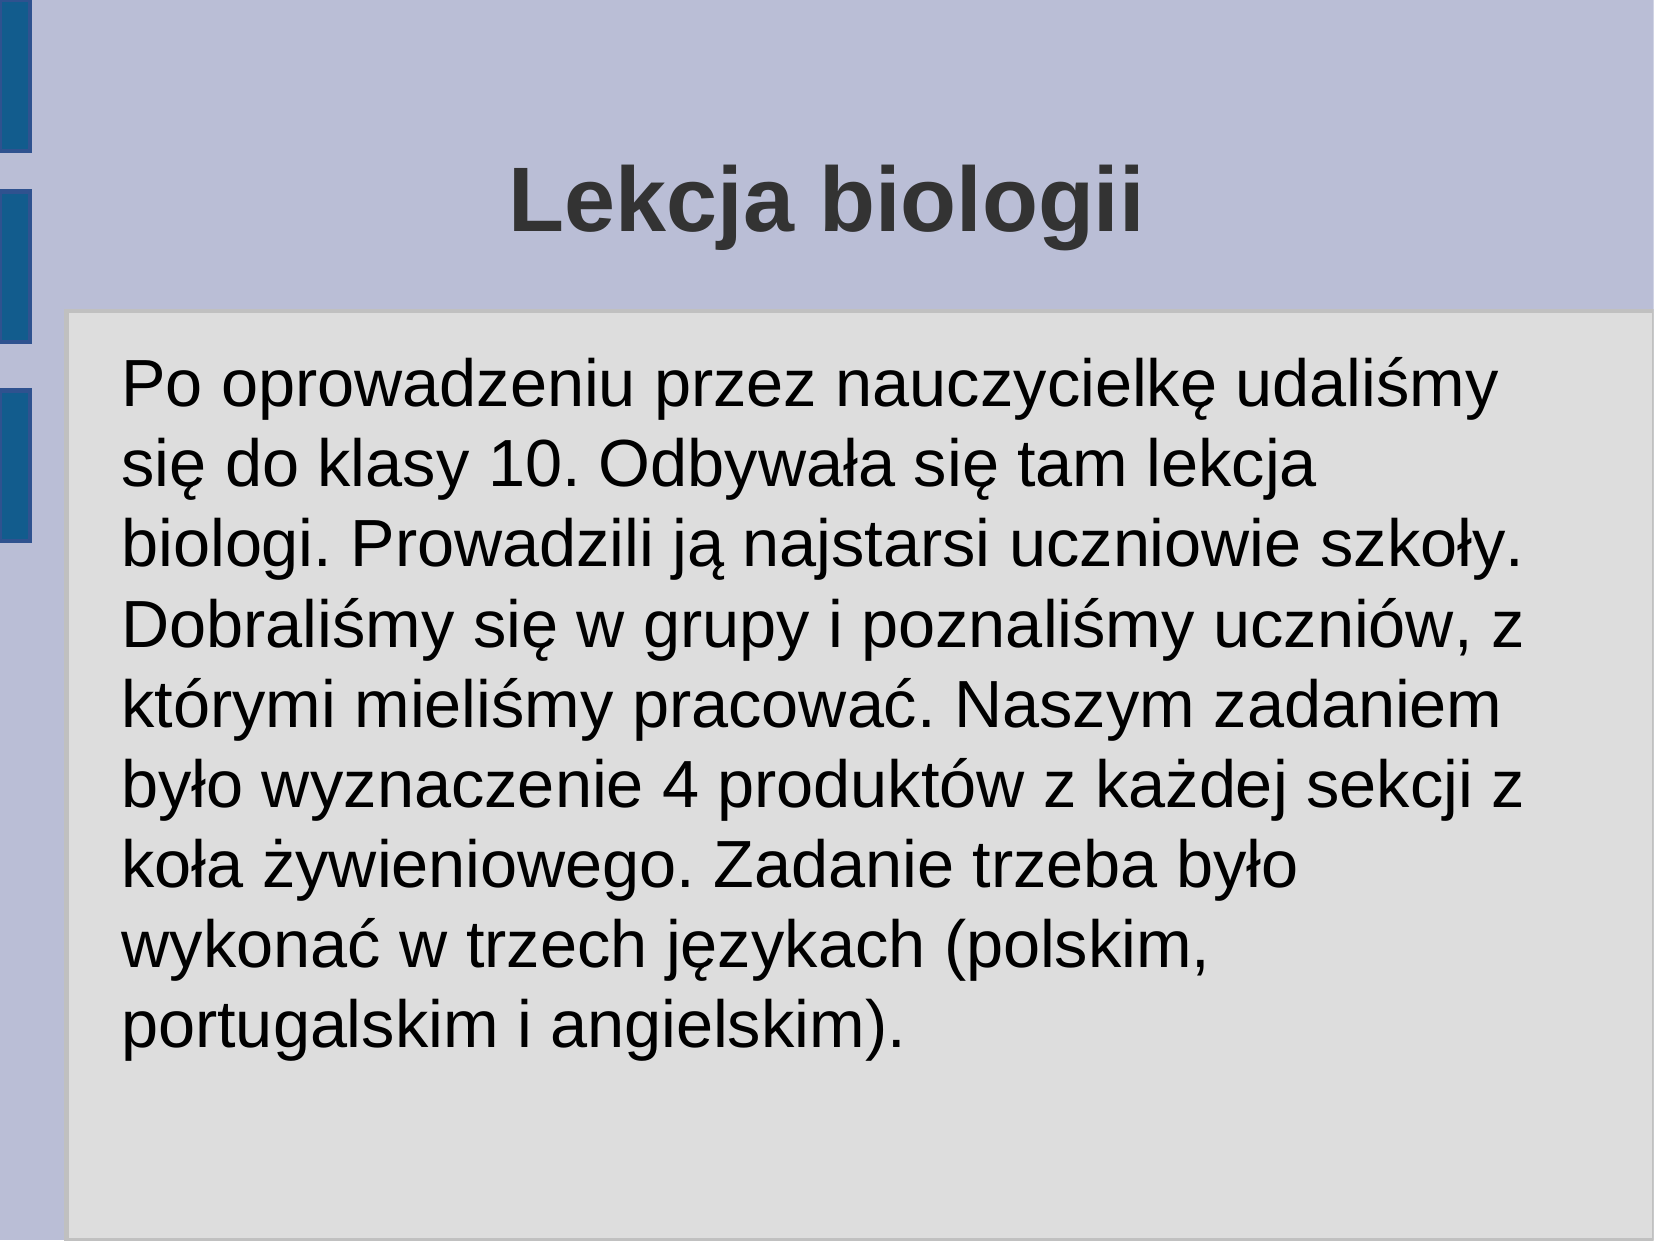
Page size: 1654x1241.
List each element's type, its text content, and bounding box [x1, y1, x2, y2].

list Po oprowadzeniu przez nauczycielkę udaliśmy się do klasy 10. Odbywała się tam lekcja biologi. Prowadzili ją najstarsi uczniowie szkoły. Dobraliśmy się w grupy i poznaliśmy uczniów, z którymi mieliśmy pracować. Naszym zadaniem było wyznaczenie 4 produktów z każdej sekcji z koła żywieniowego. Zadanie trzeba było wykonać w trzech językach (polskim, portugalskim i angielskim). [121, 340, 1534, 1163]
title Lekcja biologii [121, 91, 1534, 299]
